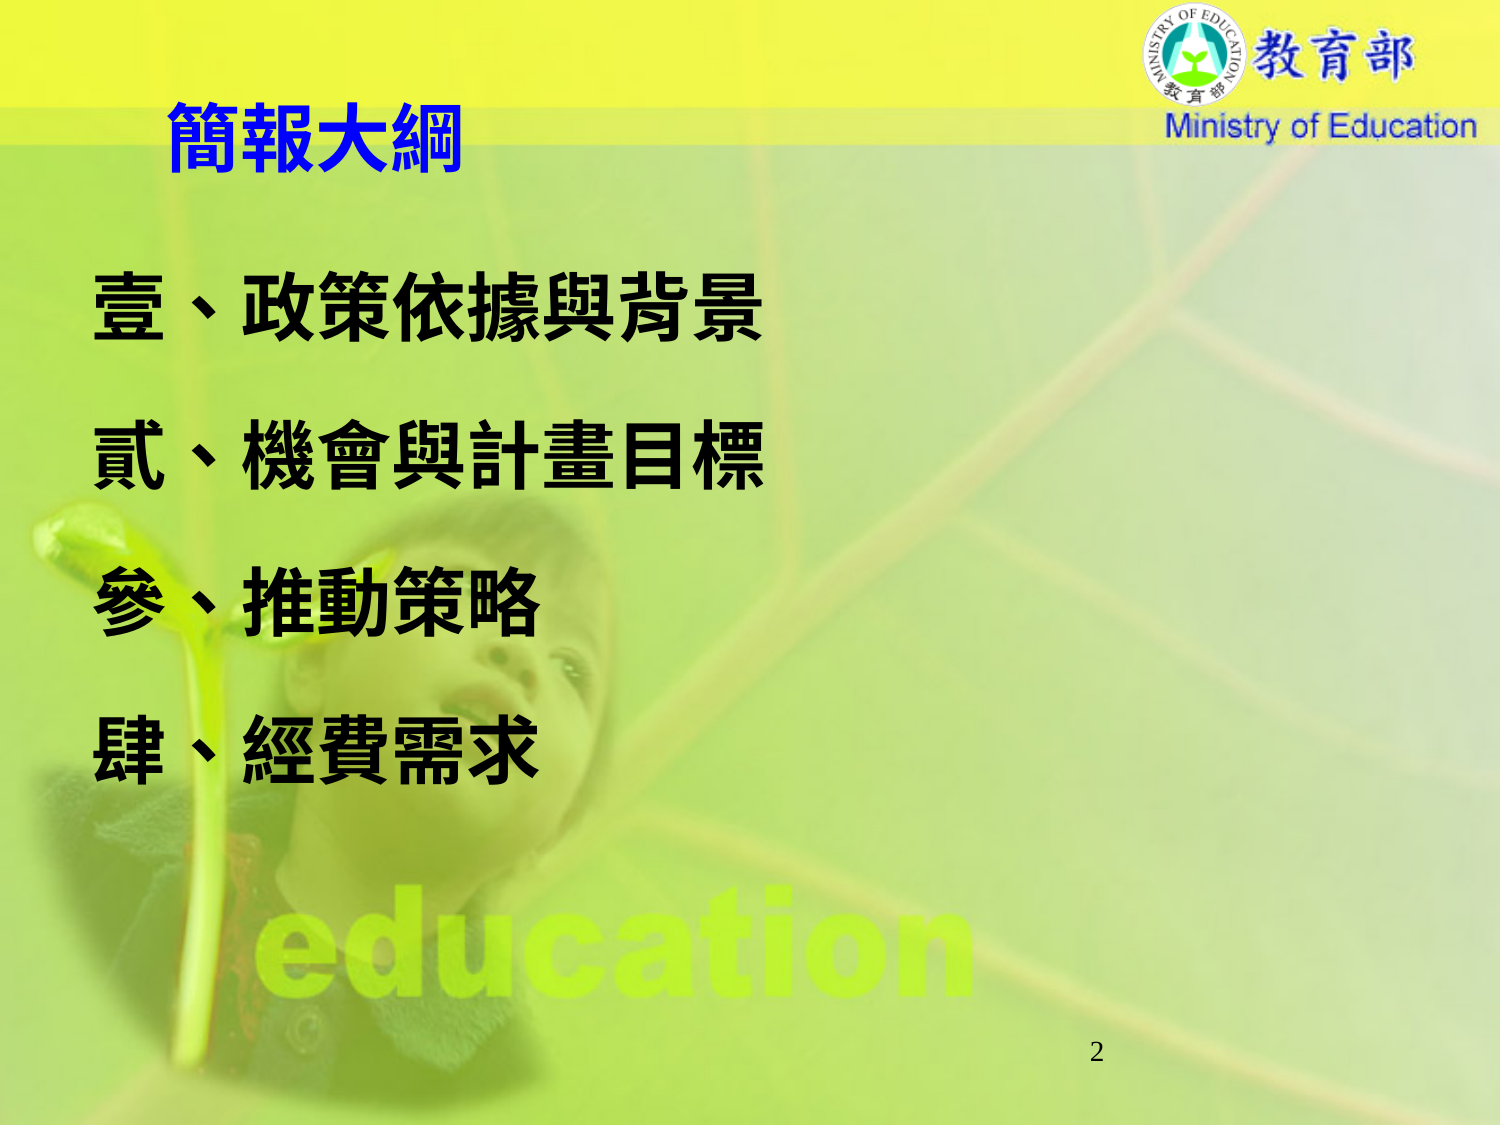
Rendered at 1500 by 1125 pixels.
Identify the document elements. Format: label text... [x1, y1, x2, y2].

text_box 簡報大綱 [41, 43, 590, 195]
text_box 壹、政策依據與背景 貳、機會與計畫目標 參、推動策略 肆、經費需求 [77, 208, 1412, 1023]
text_box [1074, 1025, 1388, 1101]
